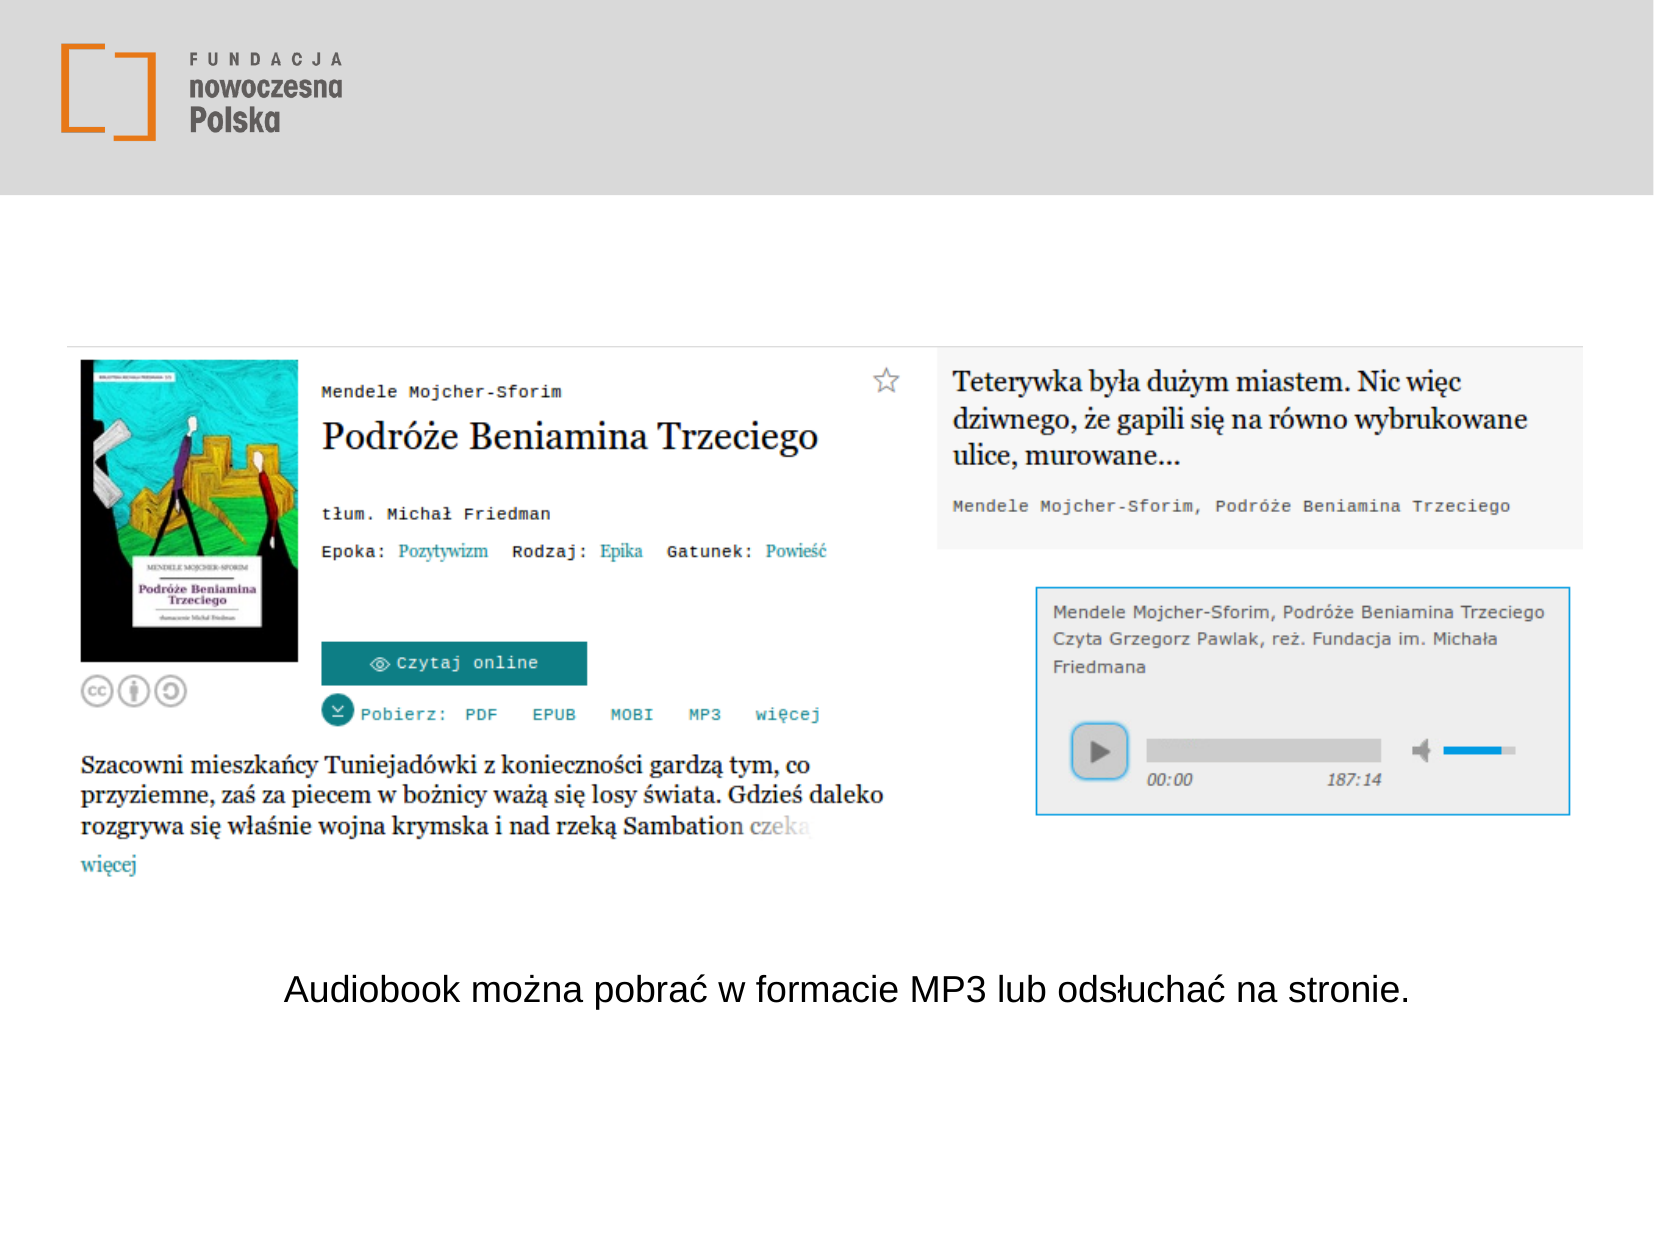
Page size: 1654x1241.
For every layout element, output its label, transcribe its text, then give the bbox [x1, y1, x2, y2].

text_box Audiobook można pobrać w formacie MP3 lub odsłuchać na stronie. [269, 960, 1427, 1018]
picture [67, 346, 1583, 880]
picture [58, 34, 345, 154]
text_box [0, 0, 1654, 196]
